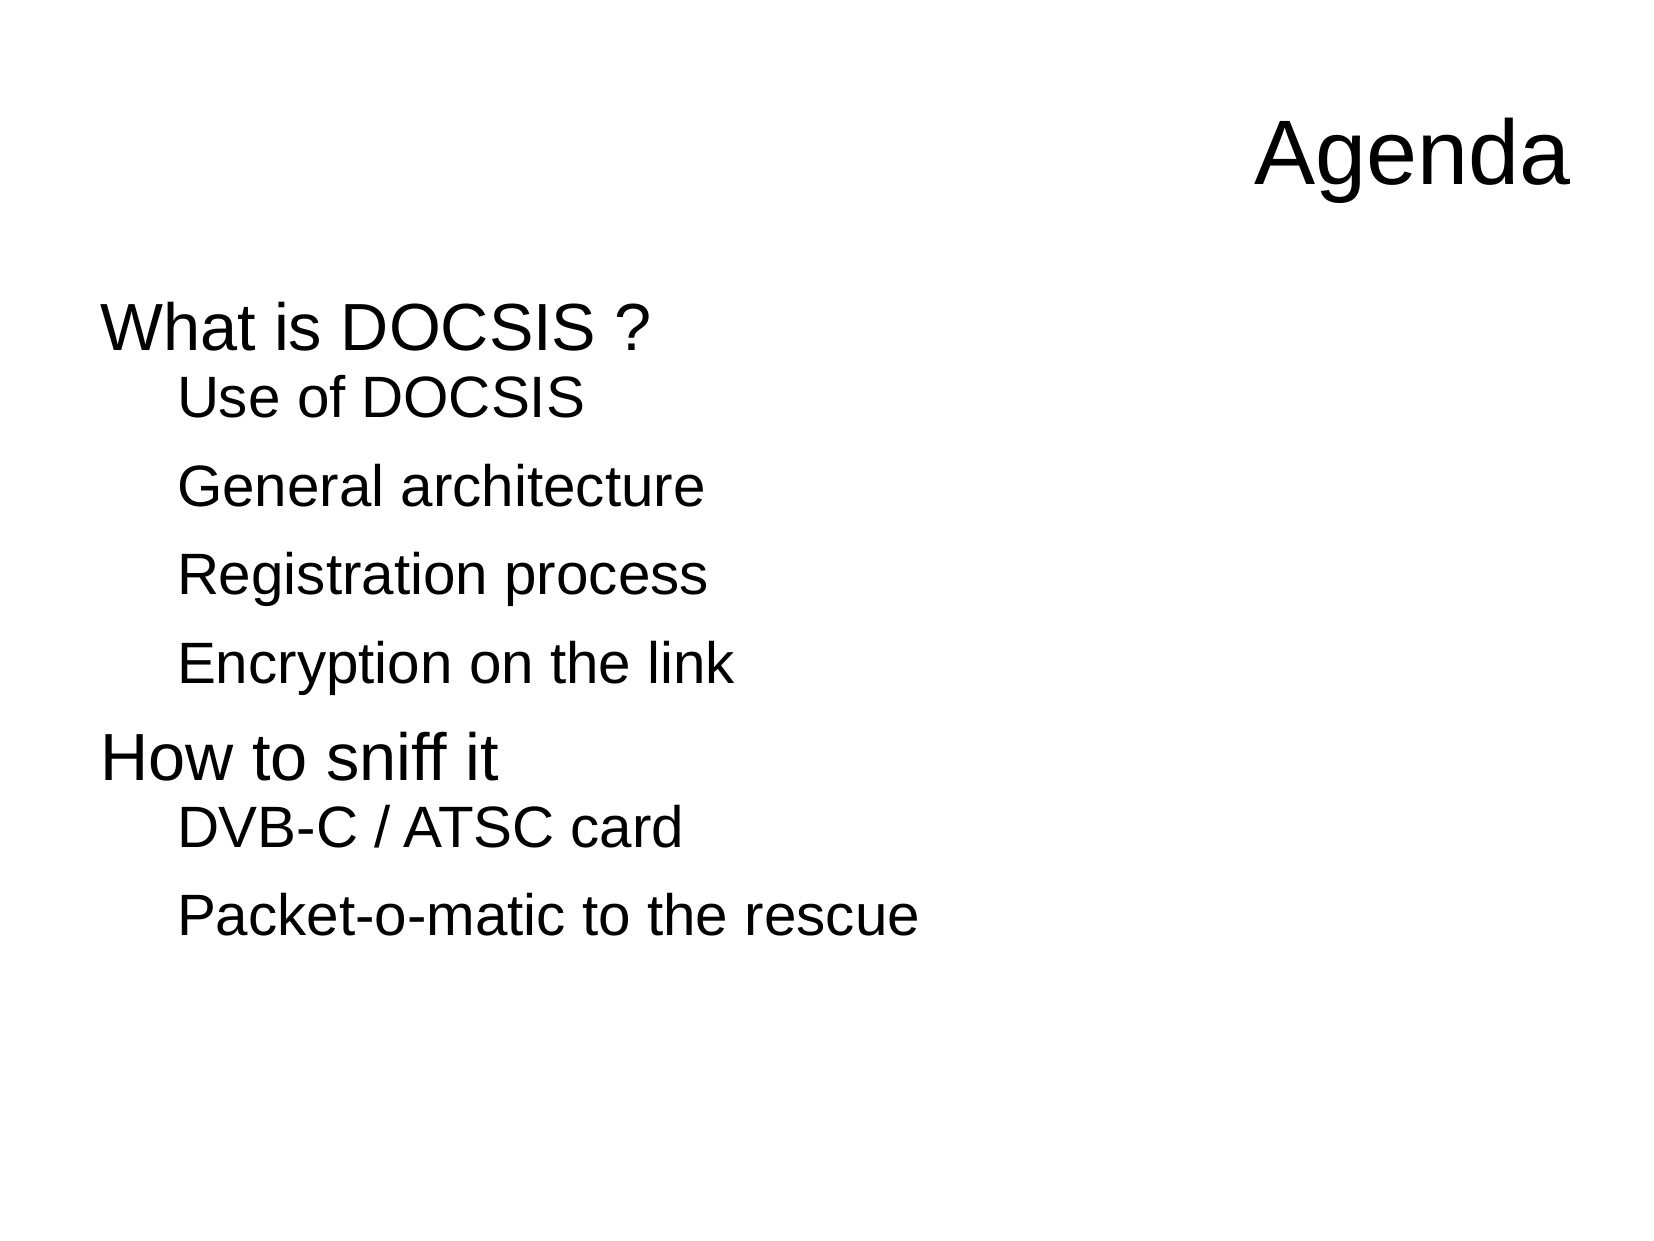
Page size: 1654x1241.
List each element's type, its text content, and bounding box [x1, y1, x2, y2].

title Agenda [82, 49, 1571, 257]
list What is DOCSIS ? Use of DOCSIS General architecture Registration process Encryption on the link How to sniff it DVB-C / ATSC card Packet-o-matic to the rescue [82, 290, 1571, 1109]
